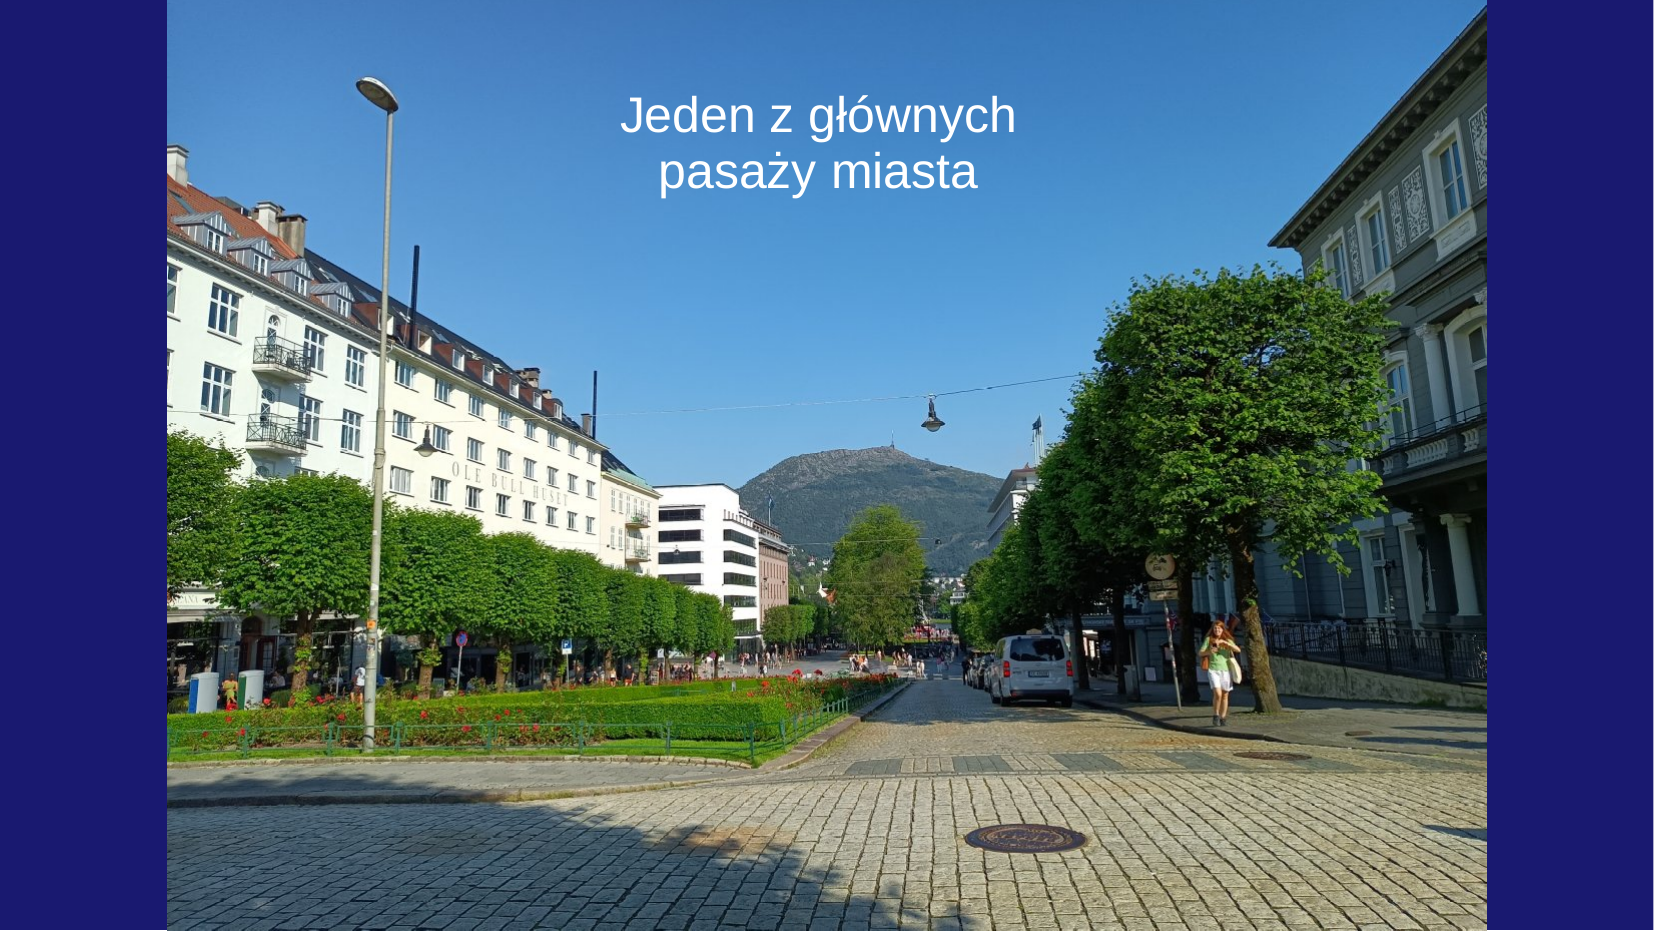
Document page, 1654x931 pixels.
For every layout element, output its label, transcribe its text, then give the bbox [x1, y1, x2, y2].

text_box Jeden z głównych pasaży miasta [590, 80, 1047, 207]
picture [167, 0, 1487, 931]
